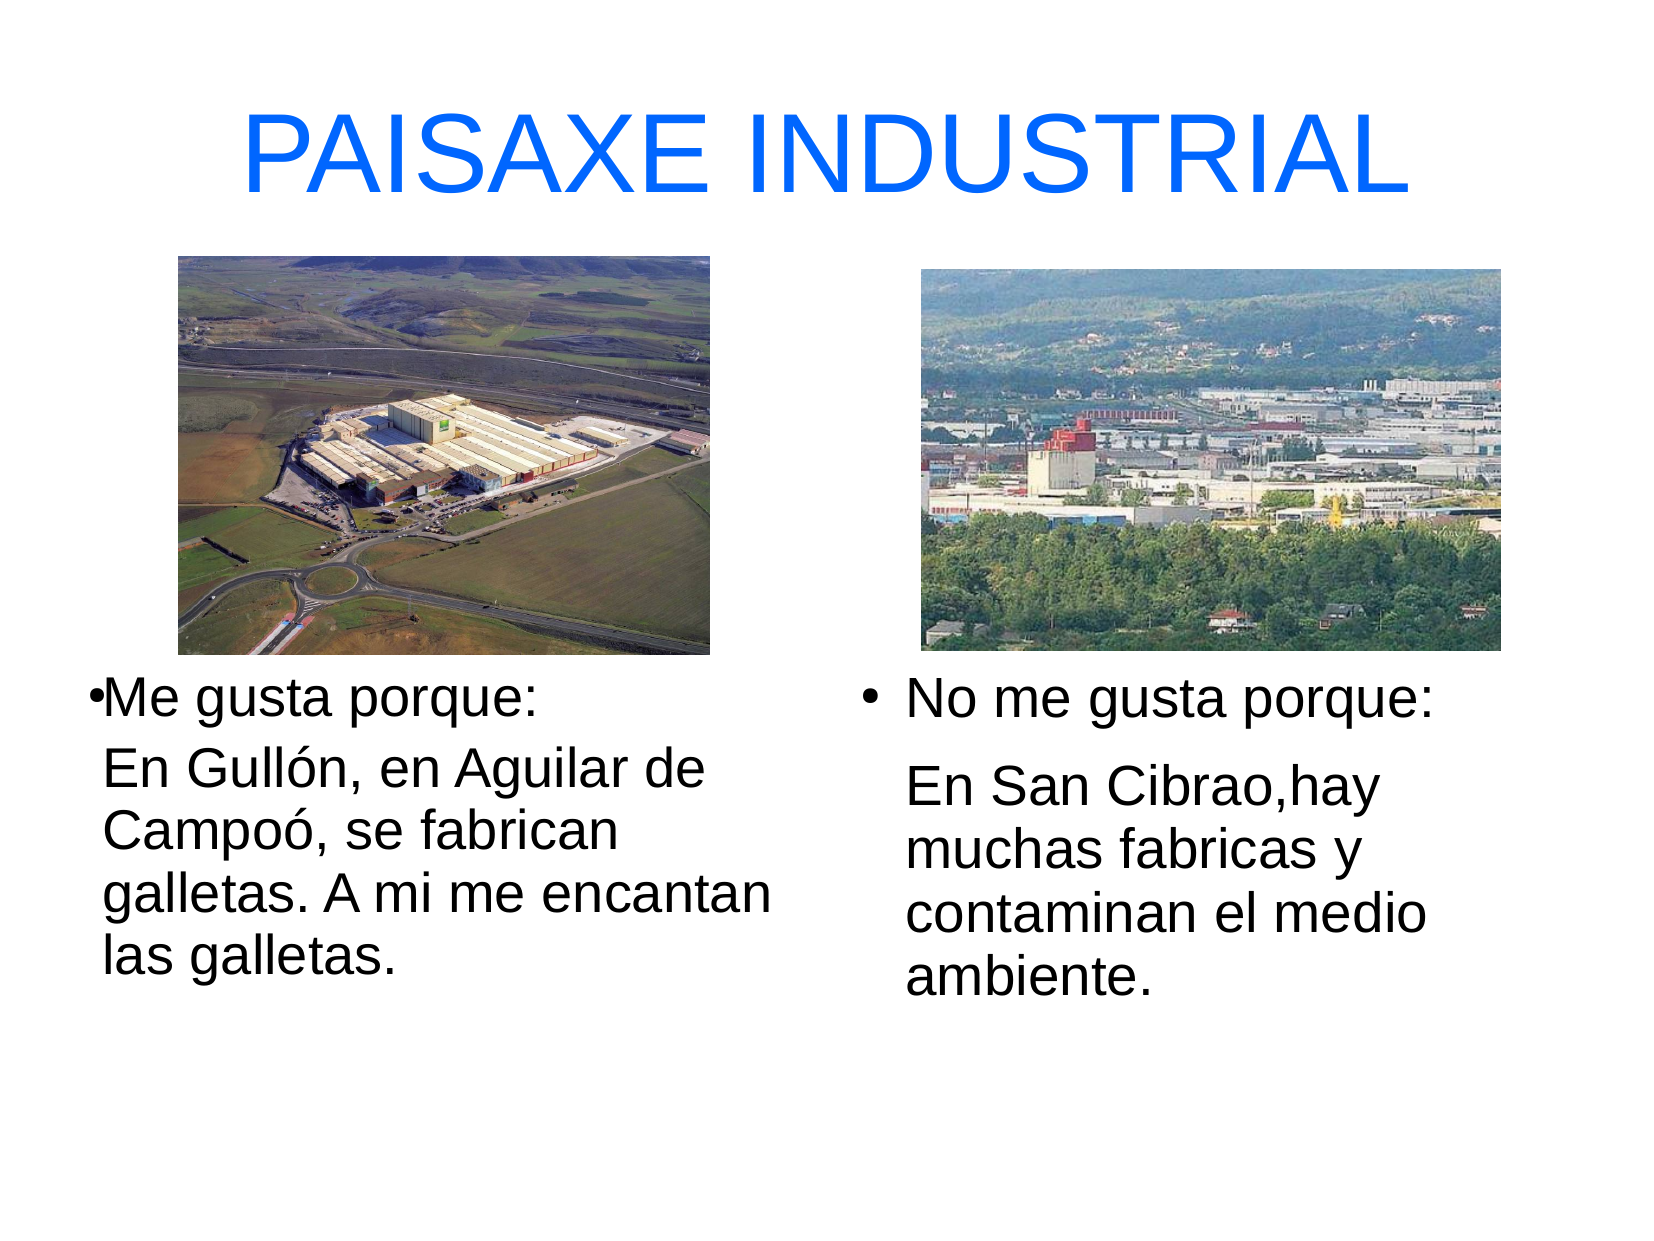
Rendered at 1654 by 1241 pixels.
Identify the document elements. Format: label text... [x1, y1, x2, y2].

list Me gusta porque: En Gullón, en Aguilar de Campoó, se fabrican galletas. A mi me encantan las galletas. [82, 665, 809, 1009]
picture [178, 256, 710, 655]
title PAISAXE INDUSTRIAL [82, 49, 1571, 257]
list No me gusta porque: En San Cibrao,hay muchas fabricas y contaminan el medio ambiente. [845, 665, 1572, 1009]
picture [921, 269, 1501, 651]
